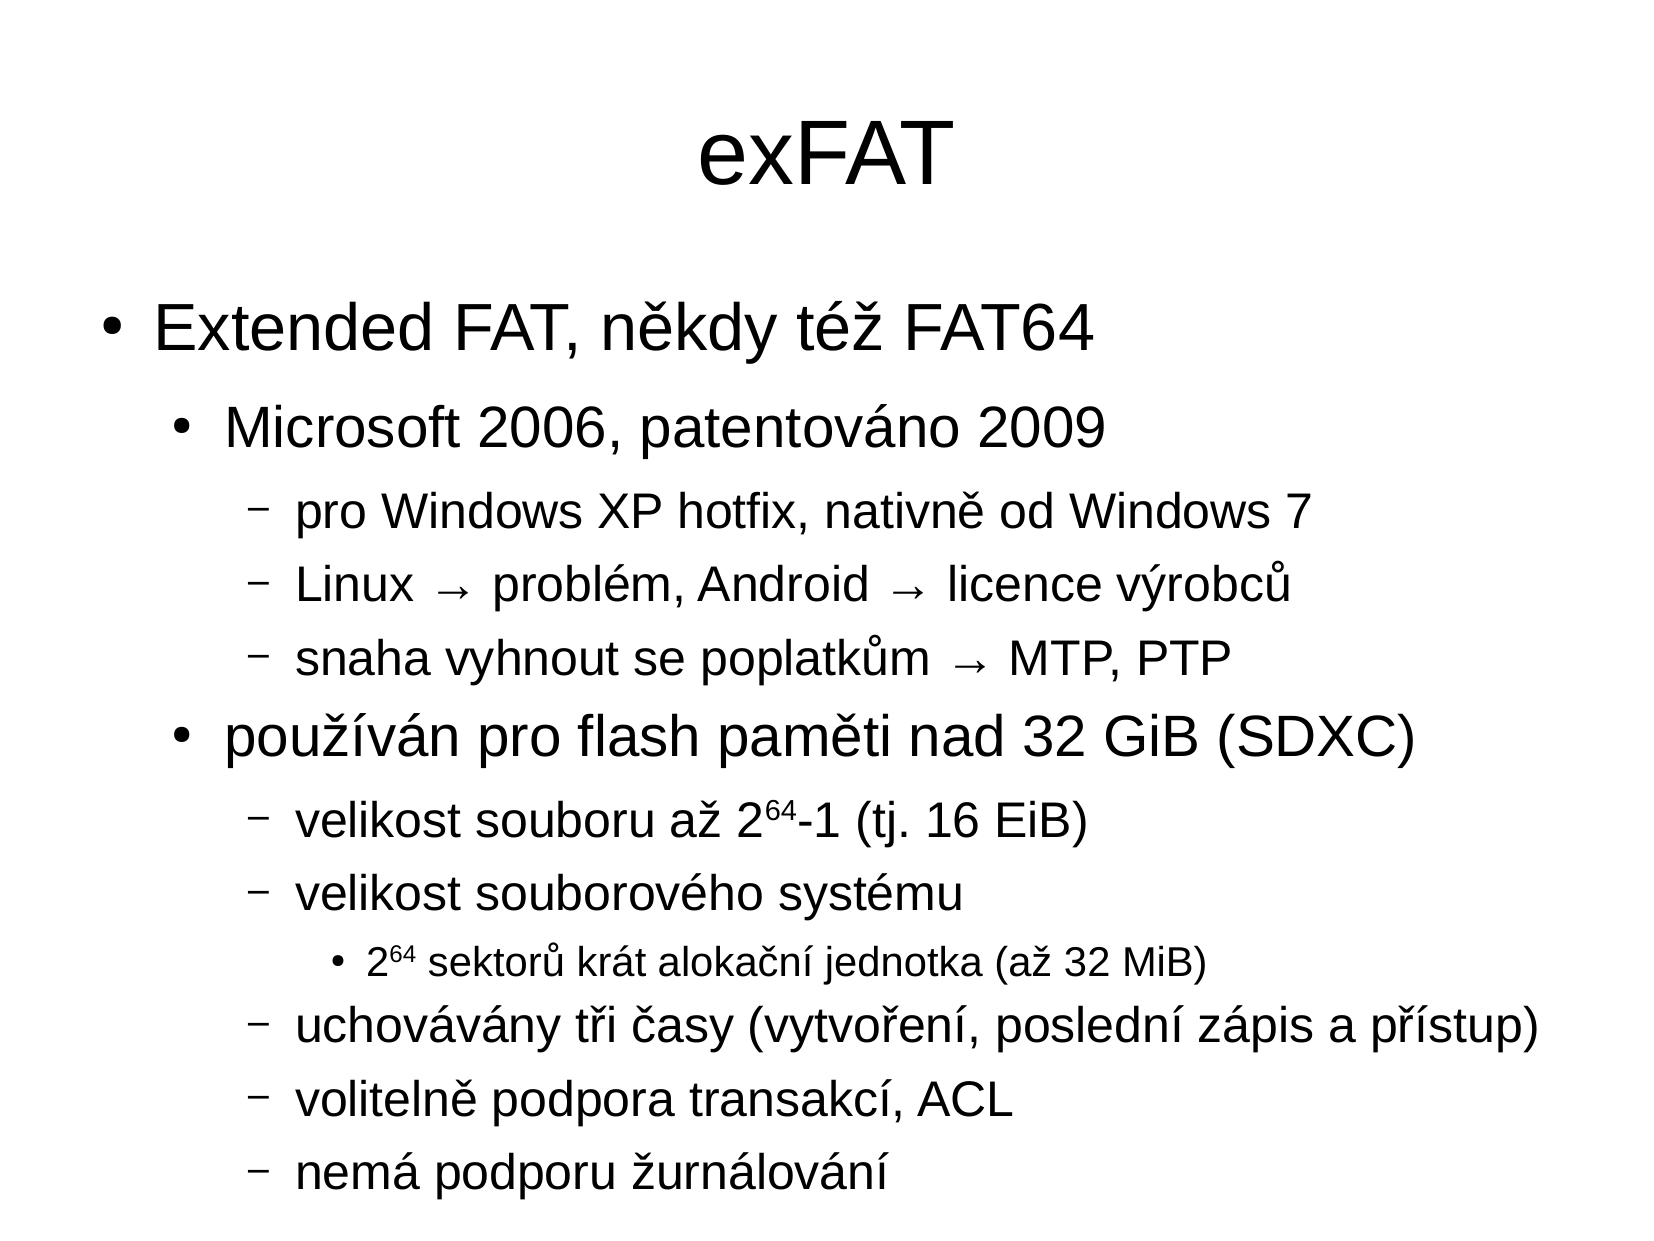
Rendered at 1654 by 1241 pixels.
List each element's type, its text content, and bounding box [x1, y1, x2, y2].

title exFAT [82, 49, 1571, 257]
list Extended FAT, někdy též FAT64 Microsoft 2006, patentováno 2009 pro Windows XP hotfix, nativně od Windows 7 Linux → problém, Android → licence výrobců snaha vyhnout se poplatkům → MTP, PTP používán pro flash paměti nad 32 GiB (SDXC) velikost souboru až 264-1 (tj. 16 EiB) velikost souborového systému 264 sektorů krát alokační jednotka (až 32 MiB) uchovávány tři časy (vytvoření, poslední zápis a přístup) volitelně podpora transakcí, ACL nemá podporu žurnálování [82, 290, 1571, 1229]
